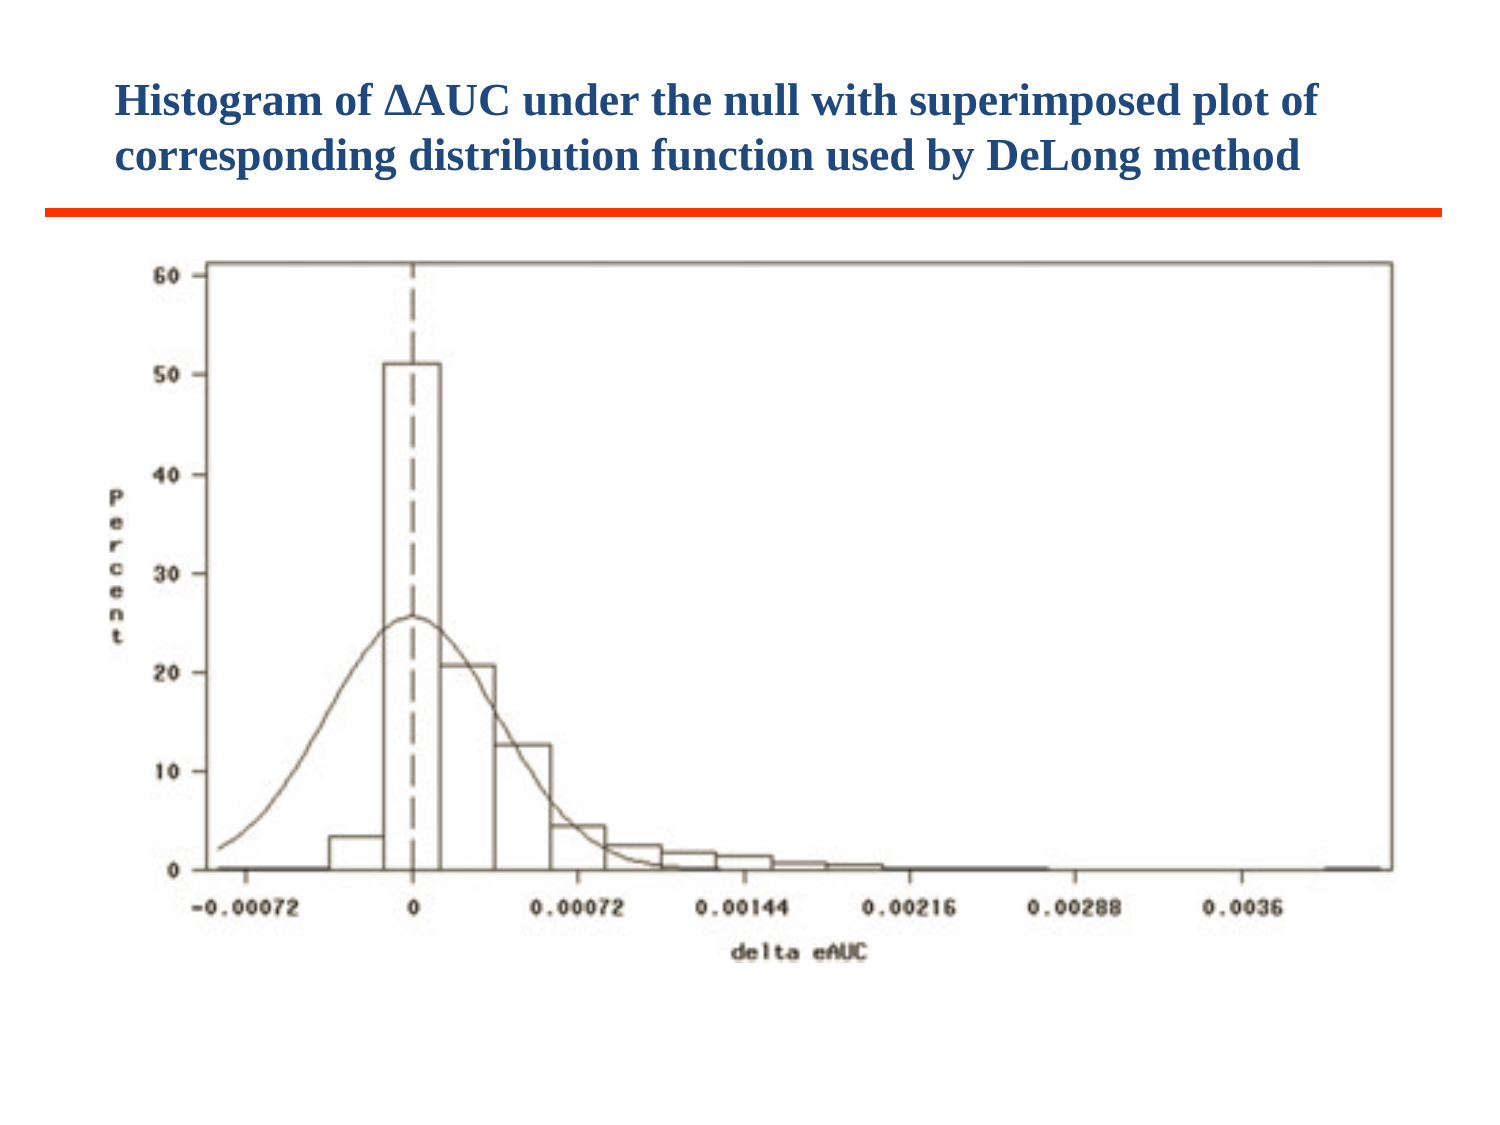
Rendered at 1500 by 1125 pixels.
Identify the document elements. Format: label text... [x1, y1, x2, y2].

text_box Histogram of ∆AUC under the null with superimposed plot of corresponding distribution function used by DeLong method [99, 37, 1413, 208]
picture [108, 259, 1397, 963]
